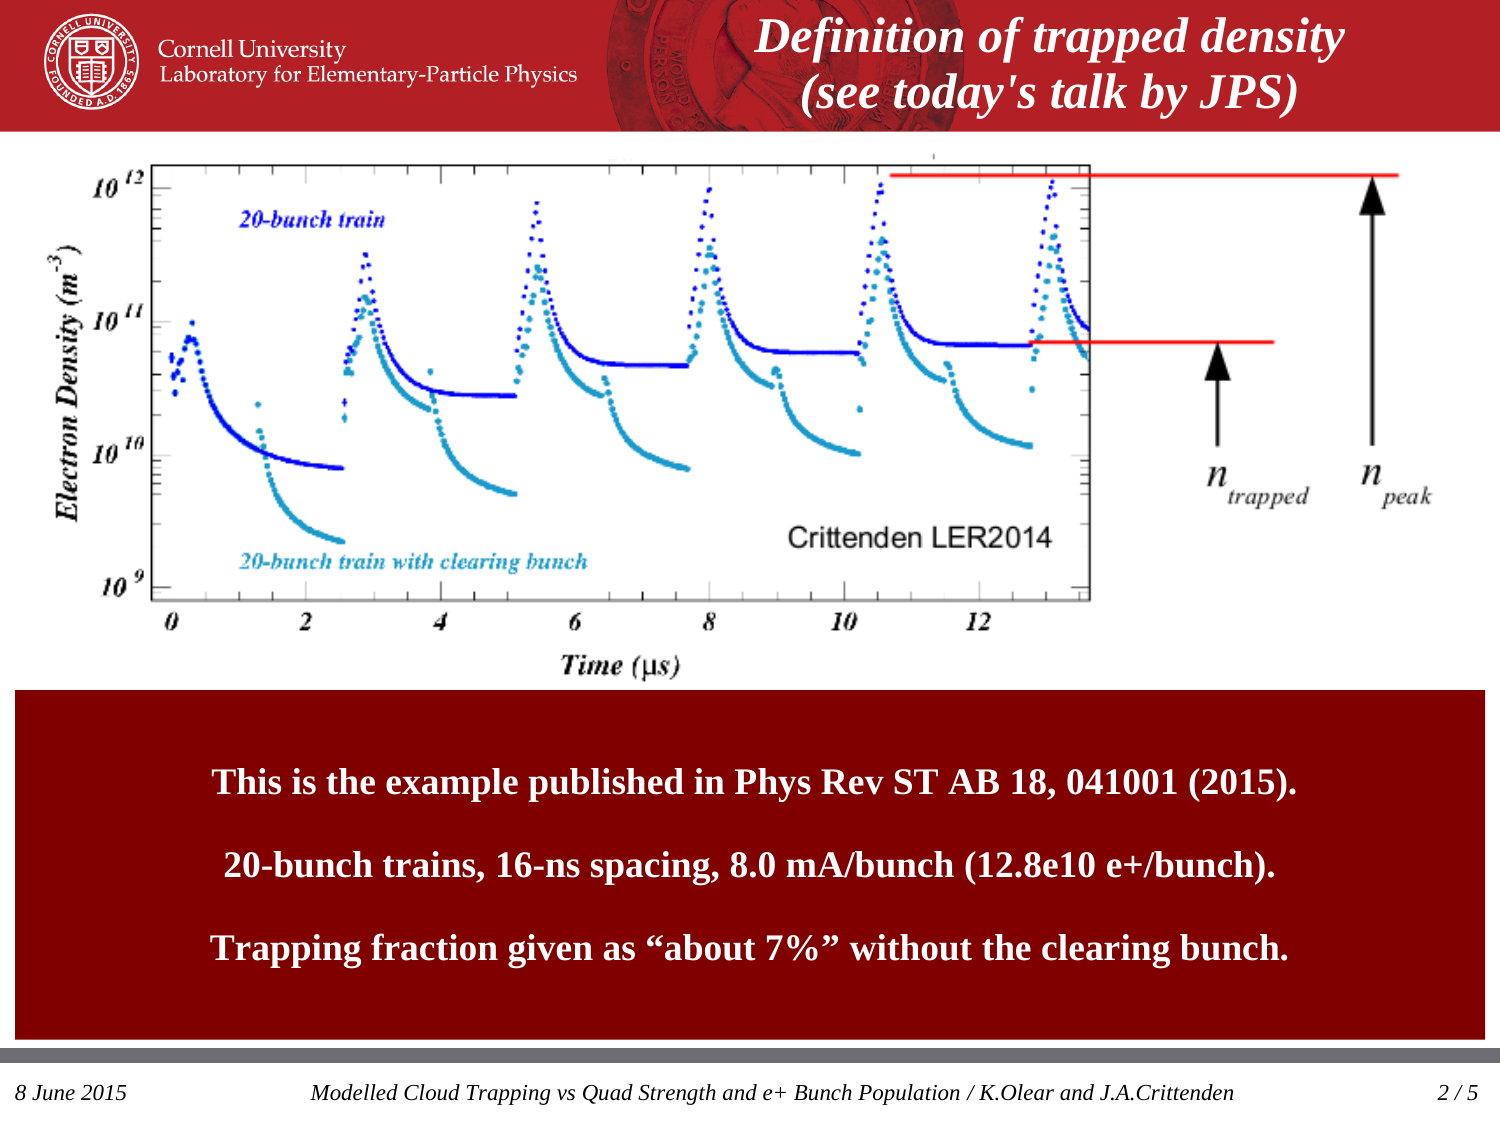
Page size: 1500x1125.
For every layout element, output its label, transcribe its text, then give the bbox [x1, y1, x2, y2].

text_box This is the example published in Phys Rev ST AB 18, 041001 (2015). 20-bunch trains, 16-ns spacing, 8.0 mA/bunch (12.8e10 e+/bunch). Trapping fraction given as “about 7%” without the clearing bunch. [15, 690, 1486, 1040]
picture [37, 149, 1463, 687]
picture [0, 0, 1500, 132]
title Definition of trapped density (see today's talk by JPS) [600, 7, 1500, 121]
